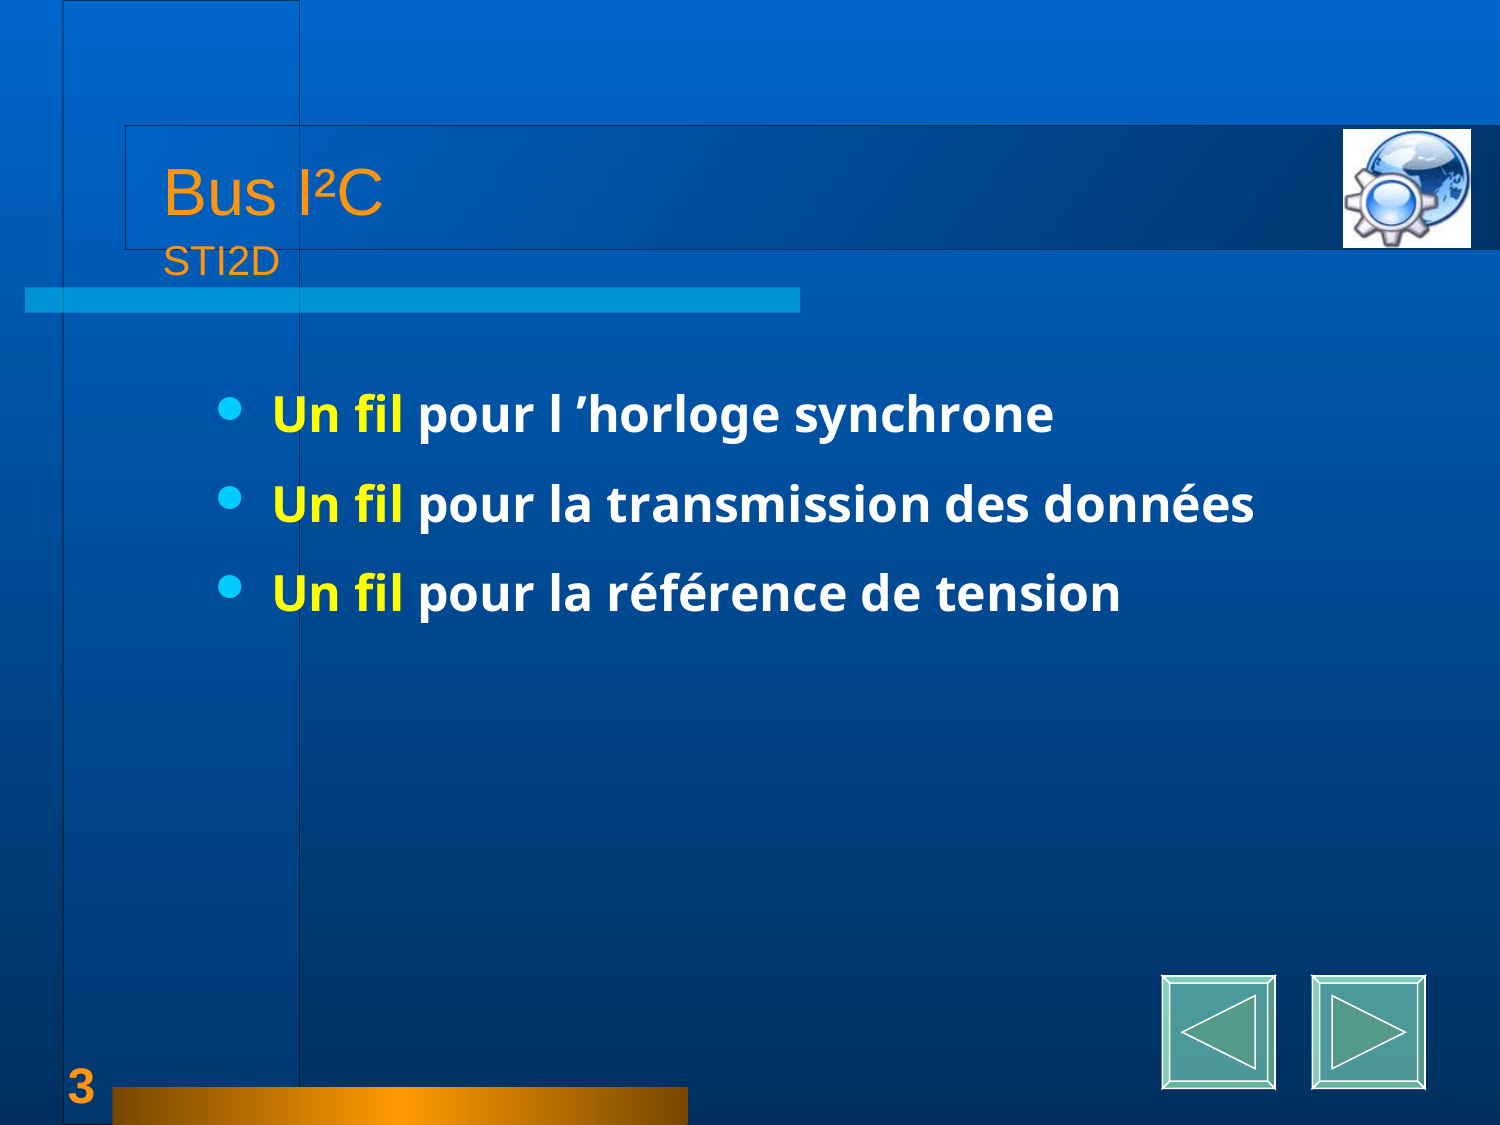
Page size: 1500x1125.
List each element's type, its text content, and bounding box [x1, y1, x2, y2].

text_box [1163, 975, 1276, 1089]
list Un fil pour l ’horloge synchrone Un fil pour la transmission des données Un fil pour la référence de tension [200, 371, 1476, 833]
text_box [1313, 975, 1426, 1089]
picture [1343, 129, 1471, 248]
